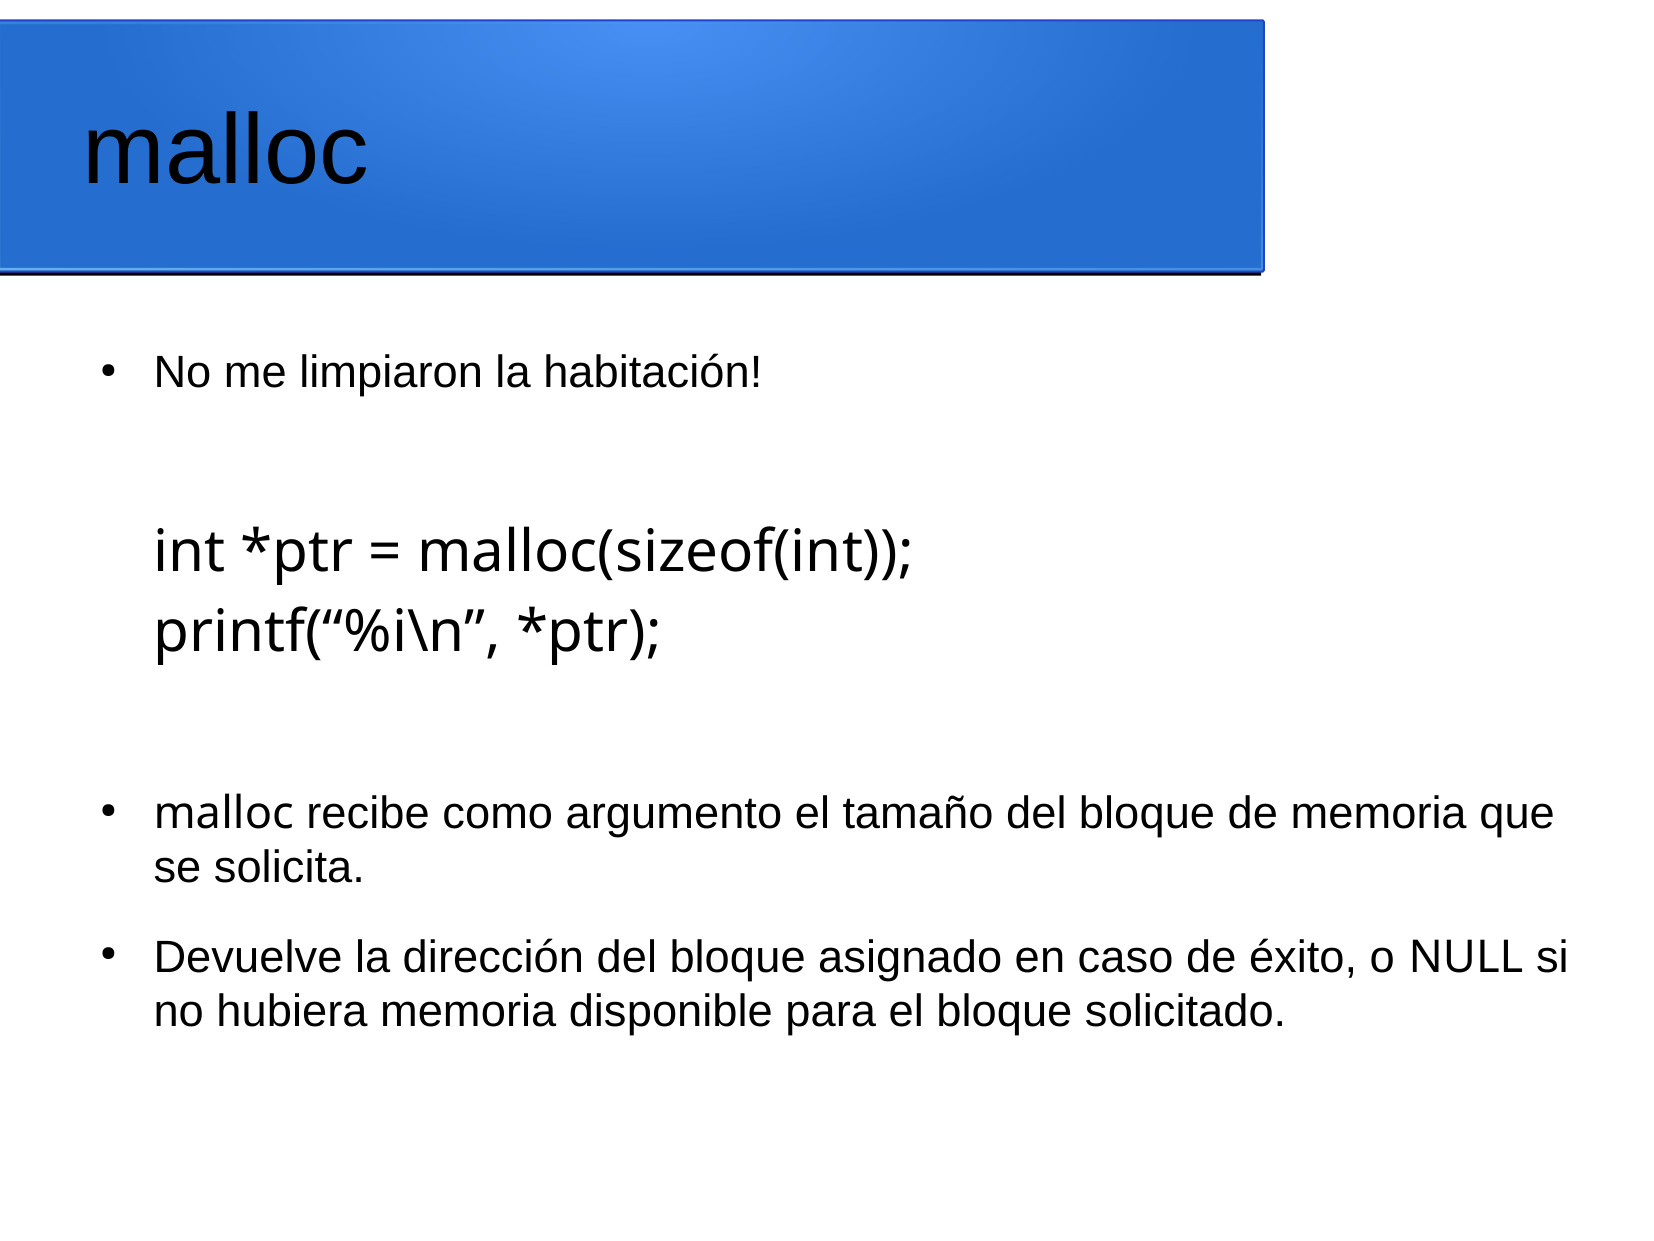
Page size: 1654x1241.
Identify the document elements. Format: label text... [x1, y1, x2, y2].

title malloc [82, 47, 1235, 252]
list No me limpiaron la habitación! int *ptr = malloc(sizeof(int)); printf(“%i\n”, *ptr); malloc recibe como argumento el tamaño del bloque de memoria que se solicita. Devuelve la dirección del bloque asignado en caso de éxito, o NULL si no hubiera memoria disponible para el bloque solicitado. [82, 346, 1571, 1066]
